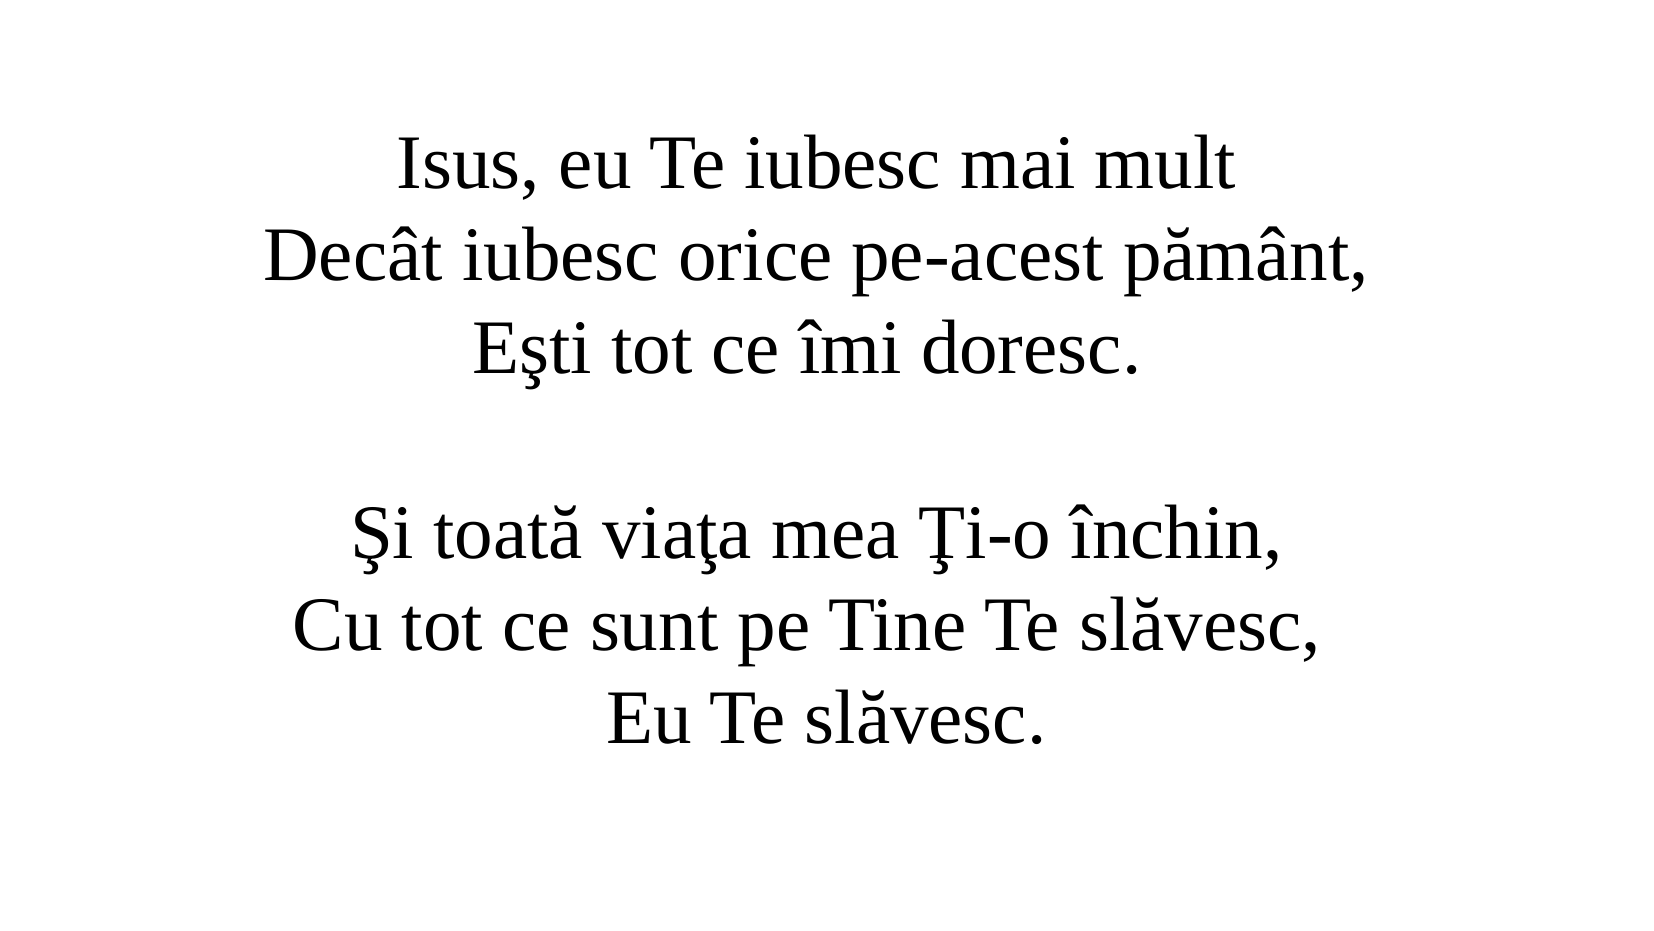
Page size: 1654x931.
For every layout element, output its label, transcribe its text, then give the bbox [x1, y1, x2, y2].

subtitle Isus, eu Te iubesc mai mult Decât iubesc orice pe-acest pământ, Eşti tot ce îmi doresc. Şi toată viaţa mea Ţi-o închin, Cu tot ce sunt pe Tine Te slăvesc, Eu Te slăvesc. [0, 103, 1654, 817]
